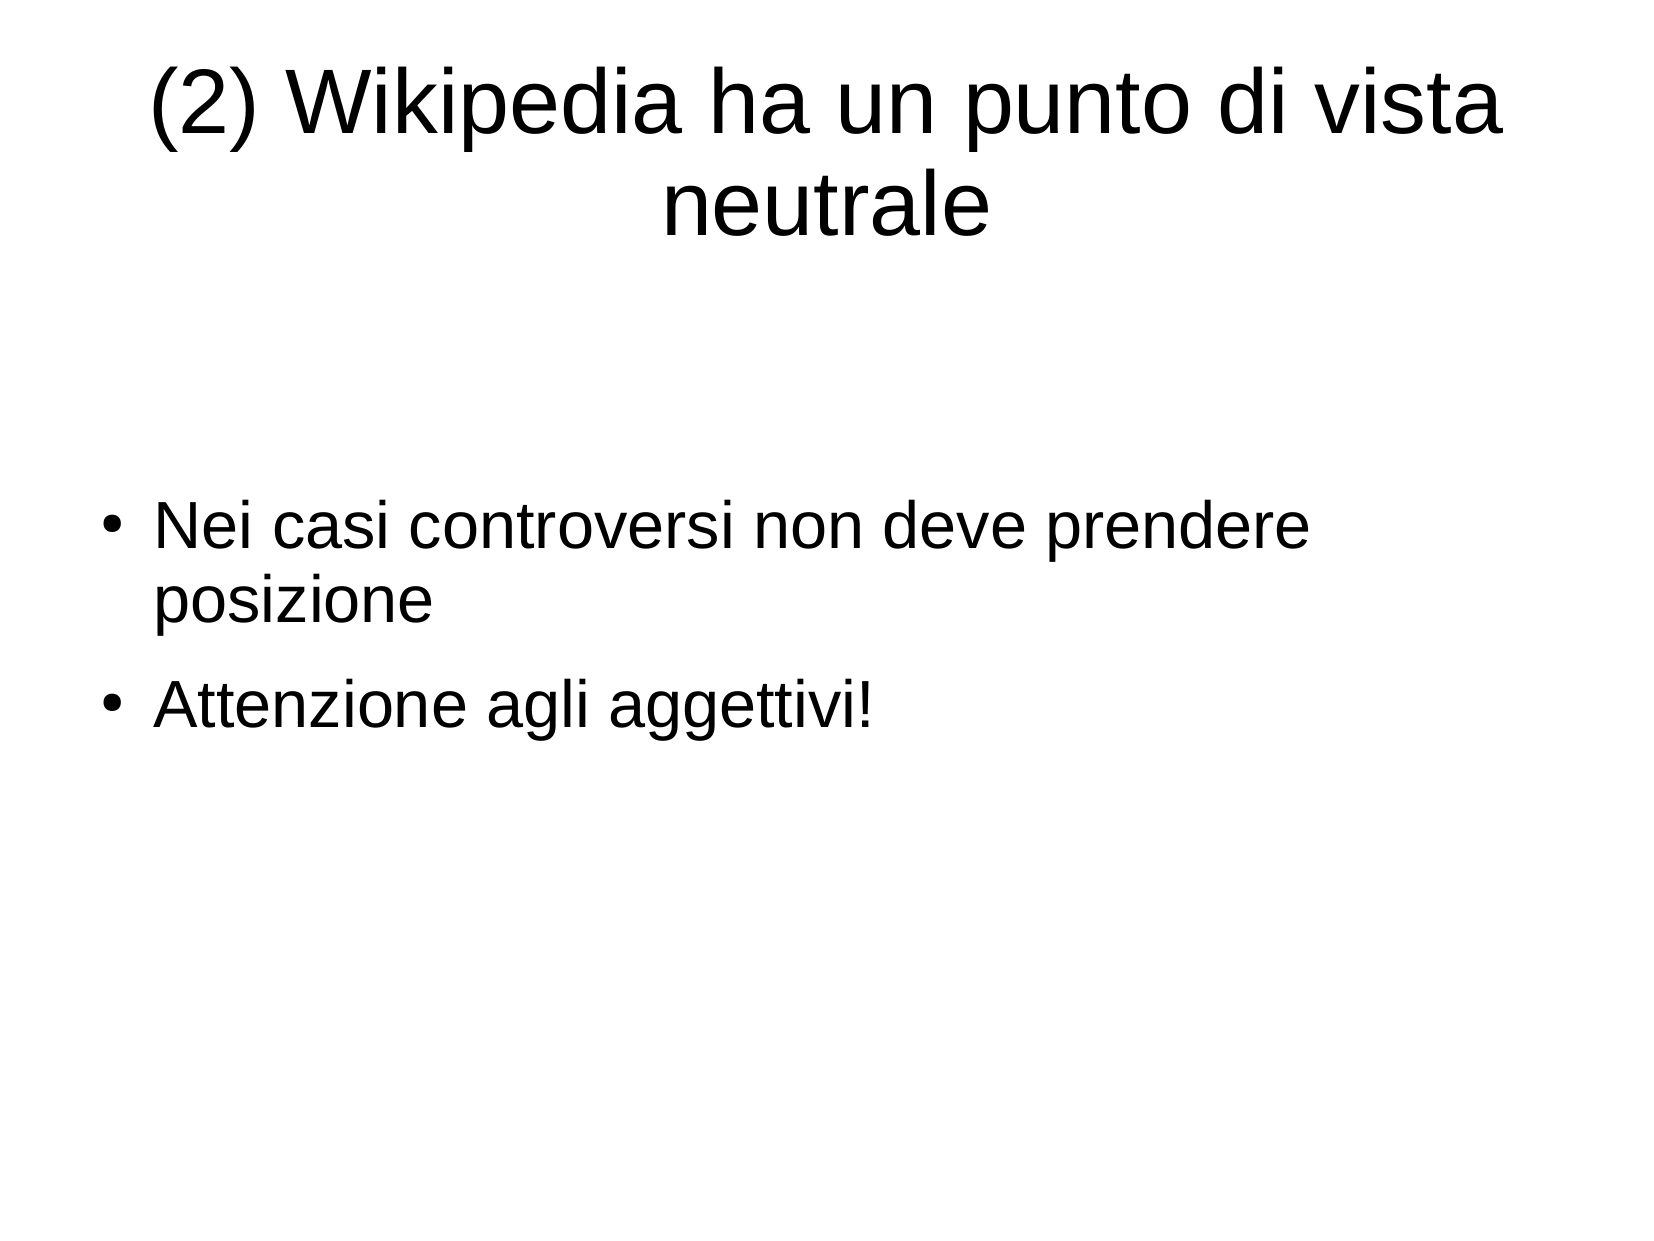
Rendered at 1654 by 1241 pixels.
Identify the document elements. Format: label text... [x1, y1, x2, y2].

title (2) Wikipedia ha un punto di vista neutrale [82, 49, 1571, 257]
list Nei casi controversi non deve prendere posizione Attenzione agli aggettivi! [82, 487, 1538, 753]
